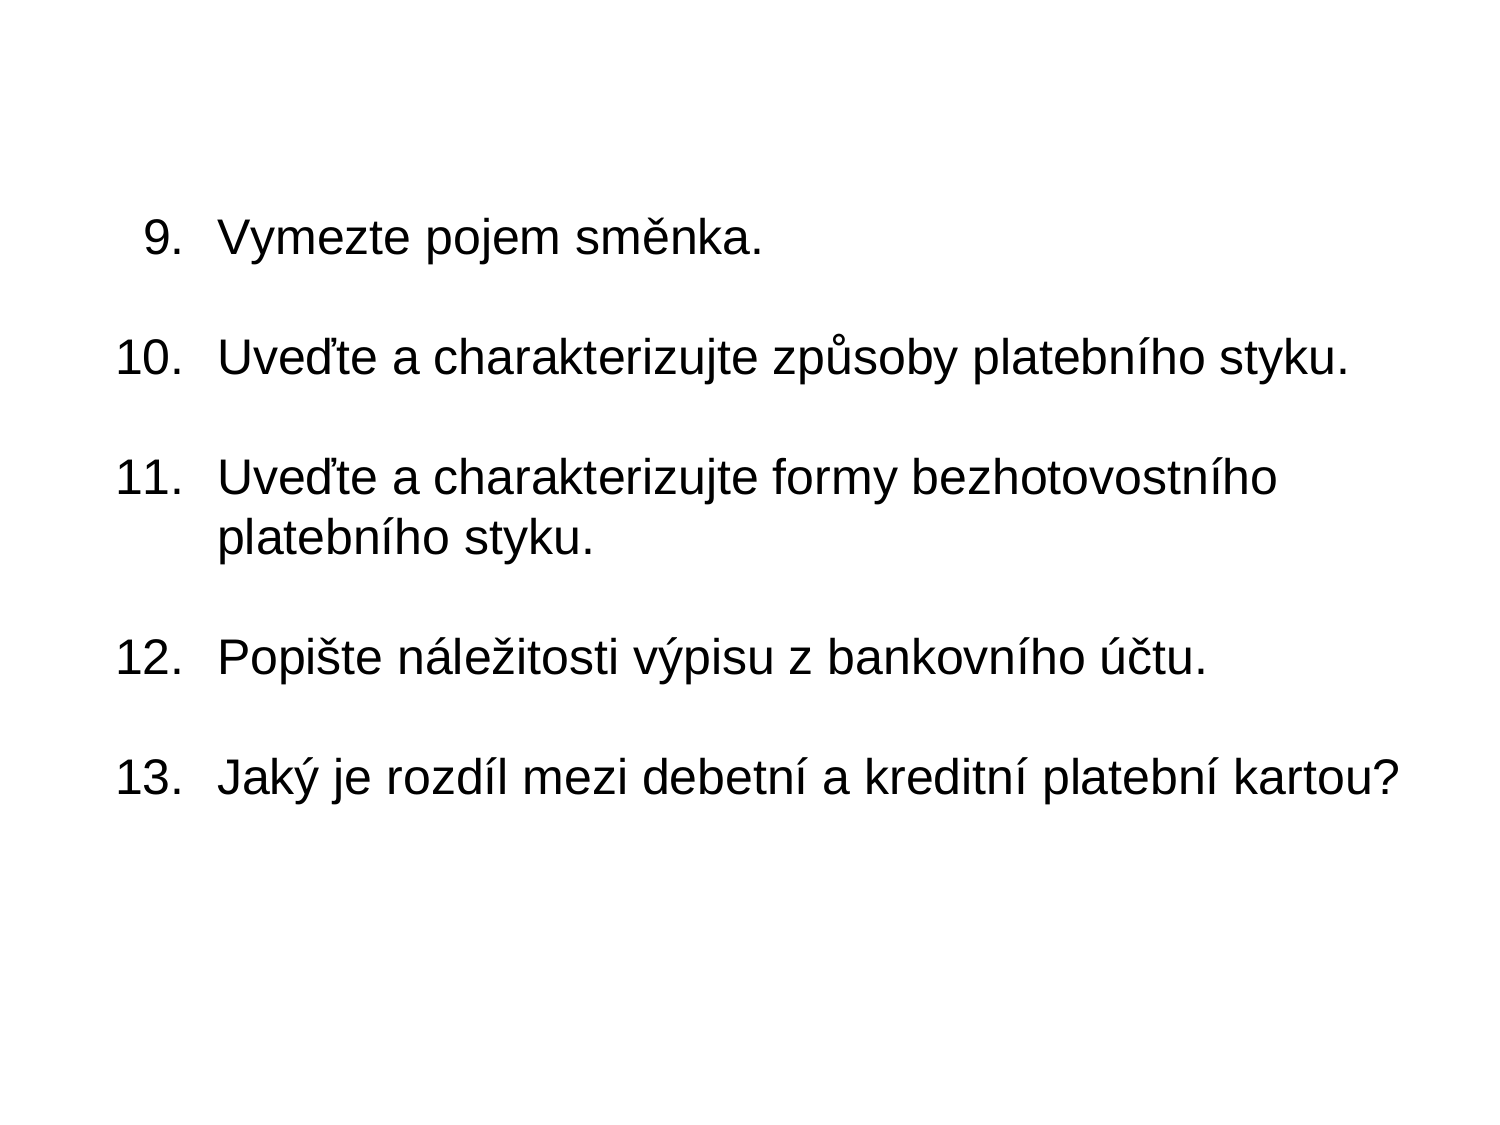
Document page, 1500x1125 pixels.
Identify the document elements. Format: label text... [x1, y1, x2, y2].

title 9. Vymezte pojem směnka. 10. Uveďte a charakterizujte způsoby platebního styku. 11. Uveďte a charakterizujte formy bezhotovostního platebního styku. 12. Popište náležitosti výpisu z bankovního účtu. 13. Jaký je rozdíl mezi debetní a kreditní platební kartou? [100, 137, 1424, 1012]
